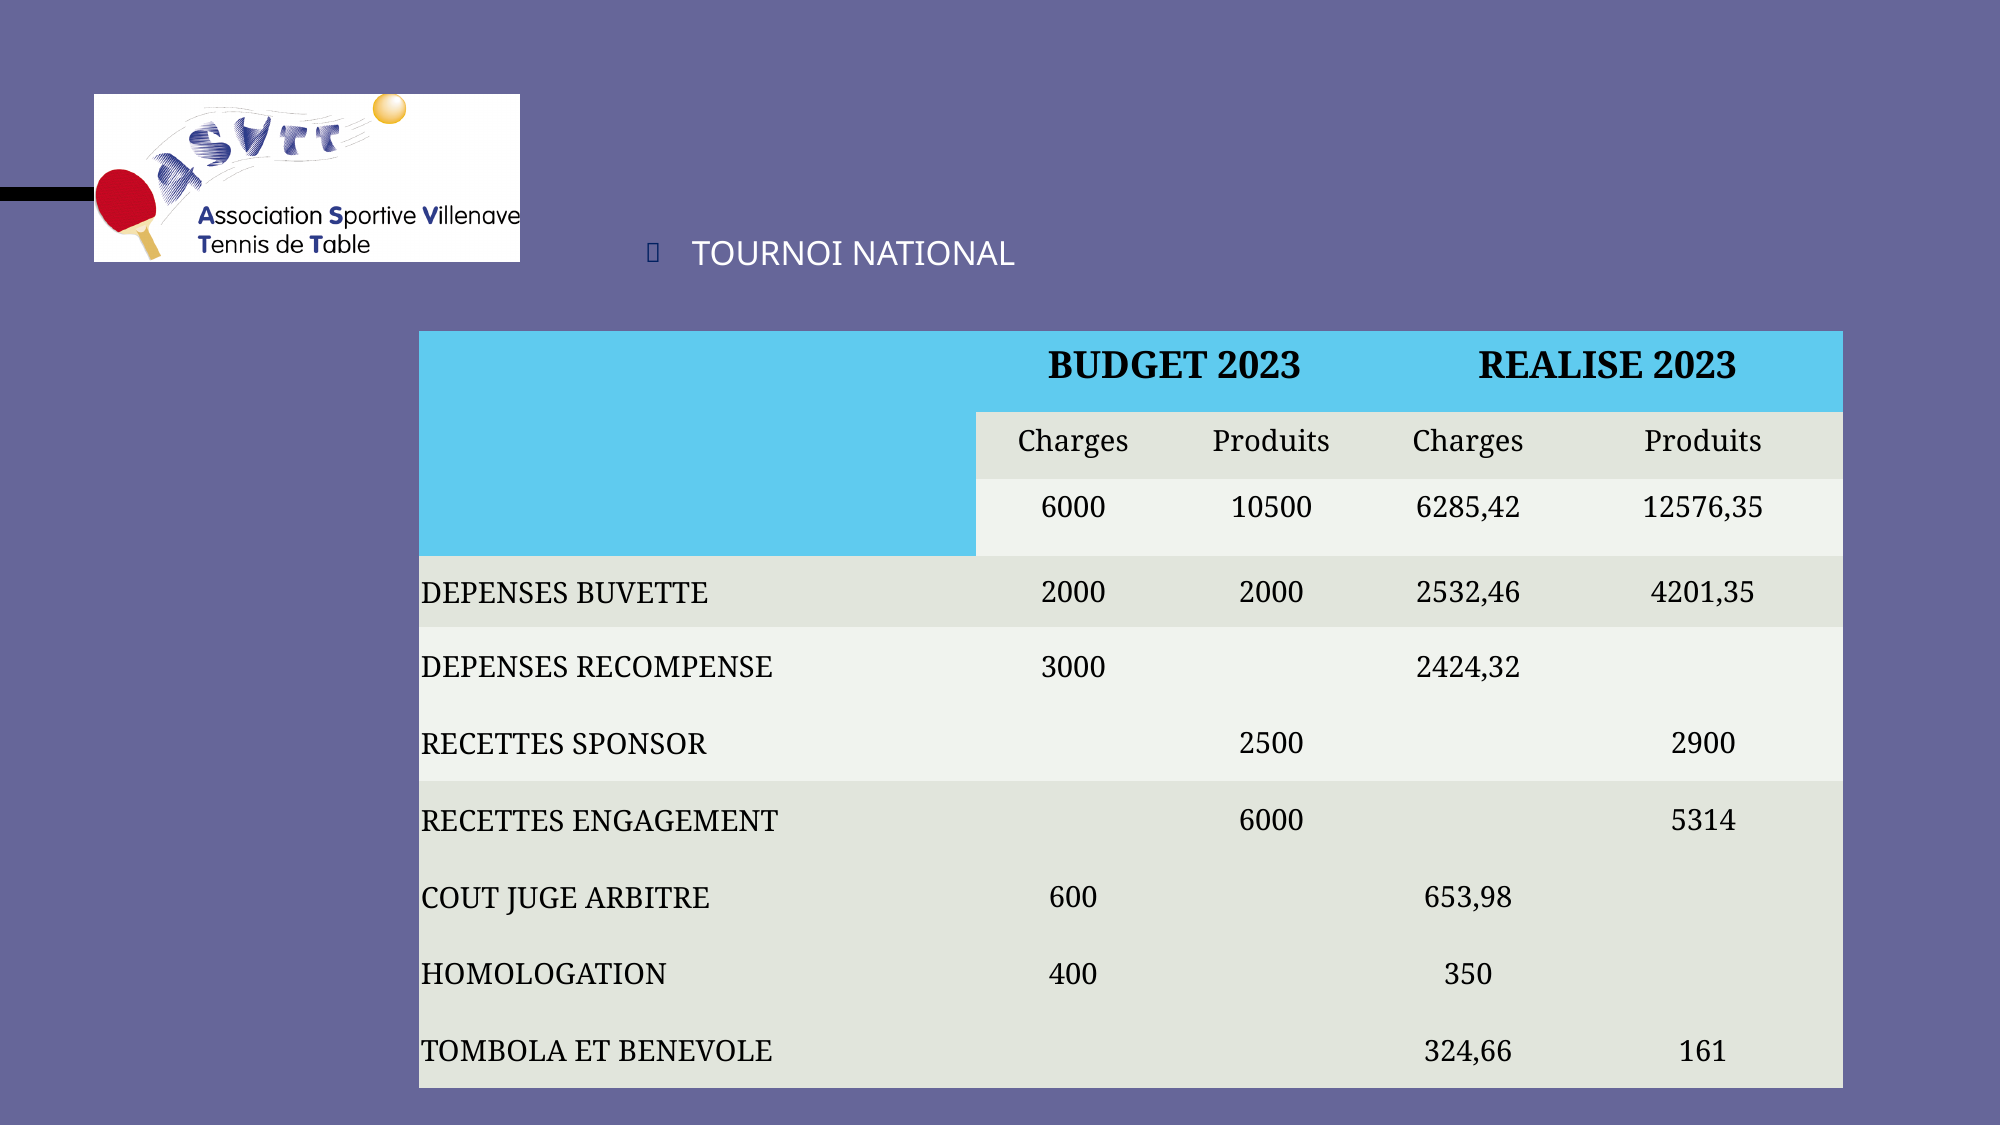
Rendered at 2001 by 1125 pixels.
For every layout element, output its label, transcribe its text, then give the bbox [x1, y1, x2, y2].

table_cell Charges [976, 412, 1170, 479]
table_cell 161 [1564, 1011, 1843, 1088]
table_cell [1373, 781, 1564, 858]
table_cell 2900 [1564, 704, 1843, 781]
table_cell 3000 [976, 627, 1170, 704]
table_cell 2532,46 [1373, 556, 1564, 627]
table_cell 350 [1373, 934, 1564, 1011]
table_cell HOMOLOGATION [419, 934, 976, 1011]
table_cell [1170, 627, 1373, 704]
table_cell DEPENSES RECOMPENSE [419, 627, 976, 704]
table_cell 6285,42 [1373, 479, 1564, 556]
table_cell 2000 [1170, 556, 1373, 627]
table_cell 2424,32 [1373, 627, 1564, 704]
table_cell 4201,35 [1564, 556, 1843, 627]
table_cell RECETTES SPONSOR [419, 704, 976, 781]
table_cell [1564, 858, 1843, 934]
table_cell [976, 781, 1170, 858]
table_cell 600 [976, 858, 1170, 934]
table_cell 5314 [1564, 781, 1843, 858]
table_cell 12576,35 [1564, 479, 1843, 556]
table_cell [976, 704, 1170, 781]
table_header [419, 331, 976, 556]
table_cell 6000 [1170, 781, 1373, 858]
table_cell TOMBOLA ET BENEVOLE [419, 1011, 976, 1088]
table_cell 2500 [1170, 704, 1373, 781]
list TOURNOI NATIONAL [555, 212, 1200, 308]
table_cell [1373, 704, 1564, 781]
table_cell COUT JUGE ARBITRE [419, 858, 976, 934]
table_cell 324,66 [1373, 1011, 1564, 1088]
table_cell Charges [1373, 412, 1564, 479]
table_cell [1564, 934, 1843, 1011]
table_cell [976, 1011, 1170, 1088]
table_cell Produits [1170, 412, 1373, 479]
table_header BUDGET 2023 [976, 331, 1373, 412]
table_cell 10500 [1170, 479, 1373, 556]
table_cell 653,98 [1373, 858, 1564, 934]
picture [94, 94, 520, 262]
table_cell [1564, 627, 1843, 704]
table_cell Produits [1564, 412, 1843, 479]
table_cell DEPENSES BUVETTE [419, 556, 976, 627]
table_cell [1170, 934, 1373, 1011]
table_cell 400 [976, 934, 1170, 1011]
table_cell 6000 [976, 479, 1170, 556]
table_cell [1170, 1011, 1373, 1088]
table_cell RECETTES ENGAGEMENT [419, 781, 976, 858]
table_header REALISE 2023 [1373, 331, 1843, 412]
table_cell 2000 [976, 556, 1170, 627]
table_cell [1170, 858, 1373, 934]
